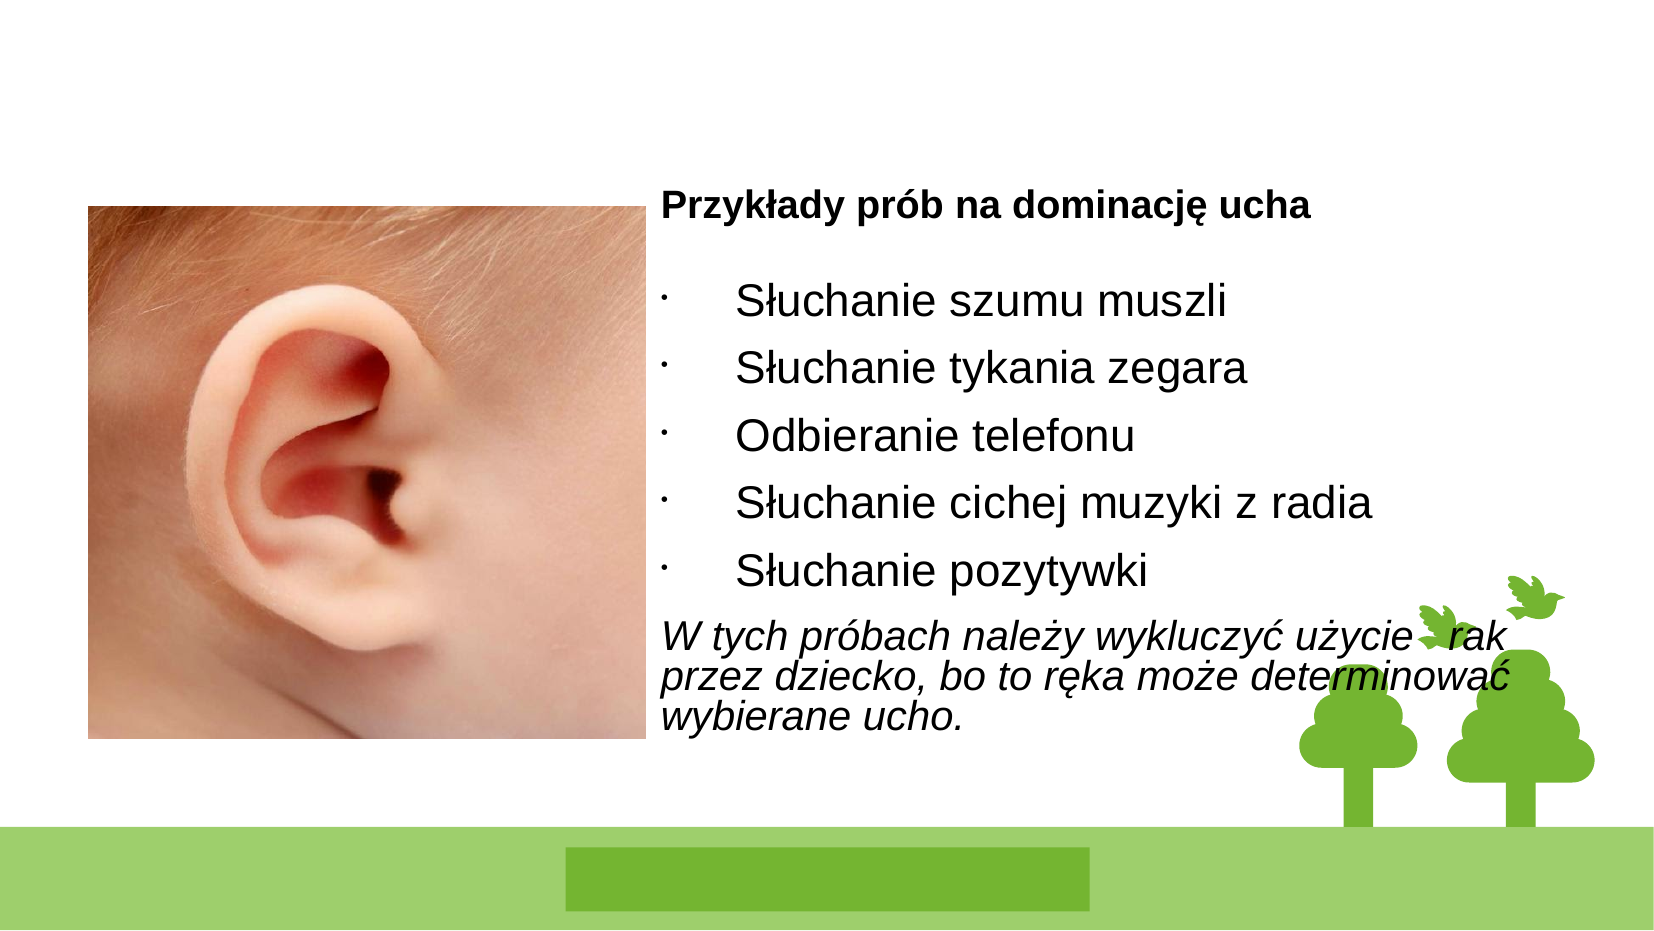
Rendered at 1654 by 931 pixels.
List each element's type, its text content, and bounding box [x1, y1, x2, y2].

text_box [565, 847, 1090, 912]
list Przykłady prób na dominację ucha Słuchanie szumu muszli Słuchanie tykania zegara Odbieranie telefonu Słuchanie cichej muzyki z radia Słuchanie pozytywki W tych próbach należy wykluczyć użycie rak przez dziecko, bo to ręka może determinować wybierane ucho. [660, 206, 1565, 819]
picture [88, 206, 646, 739]
